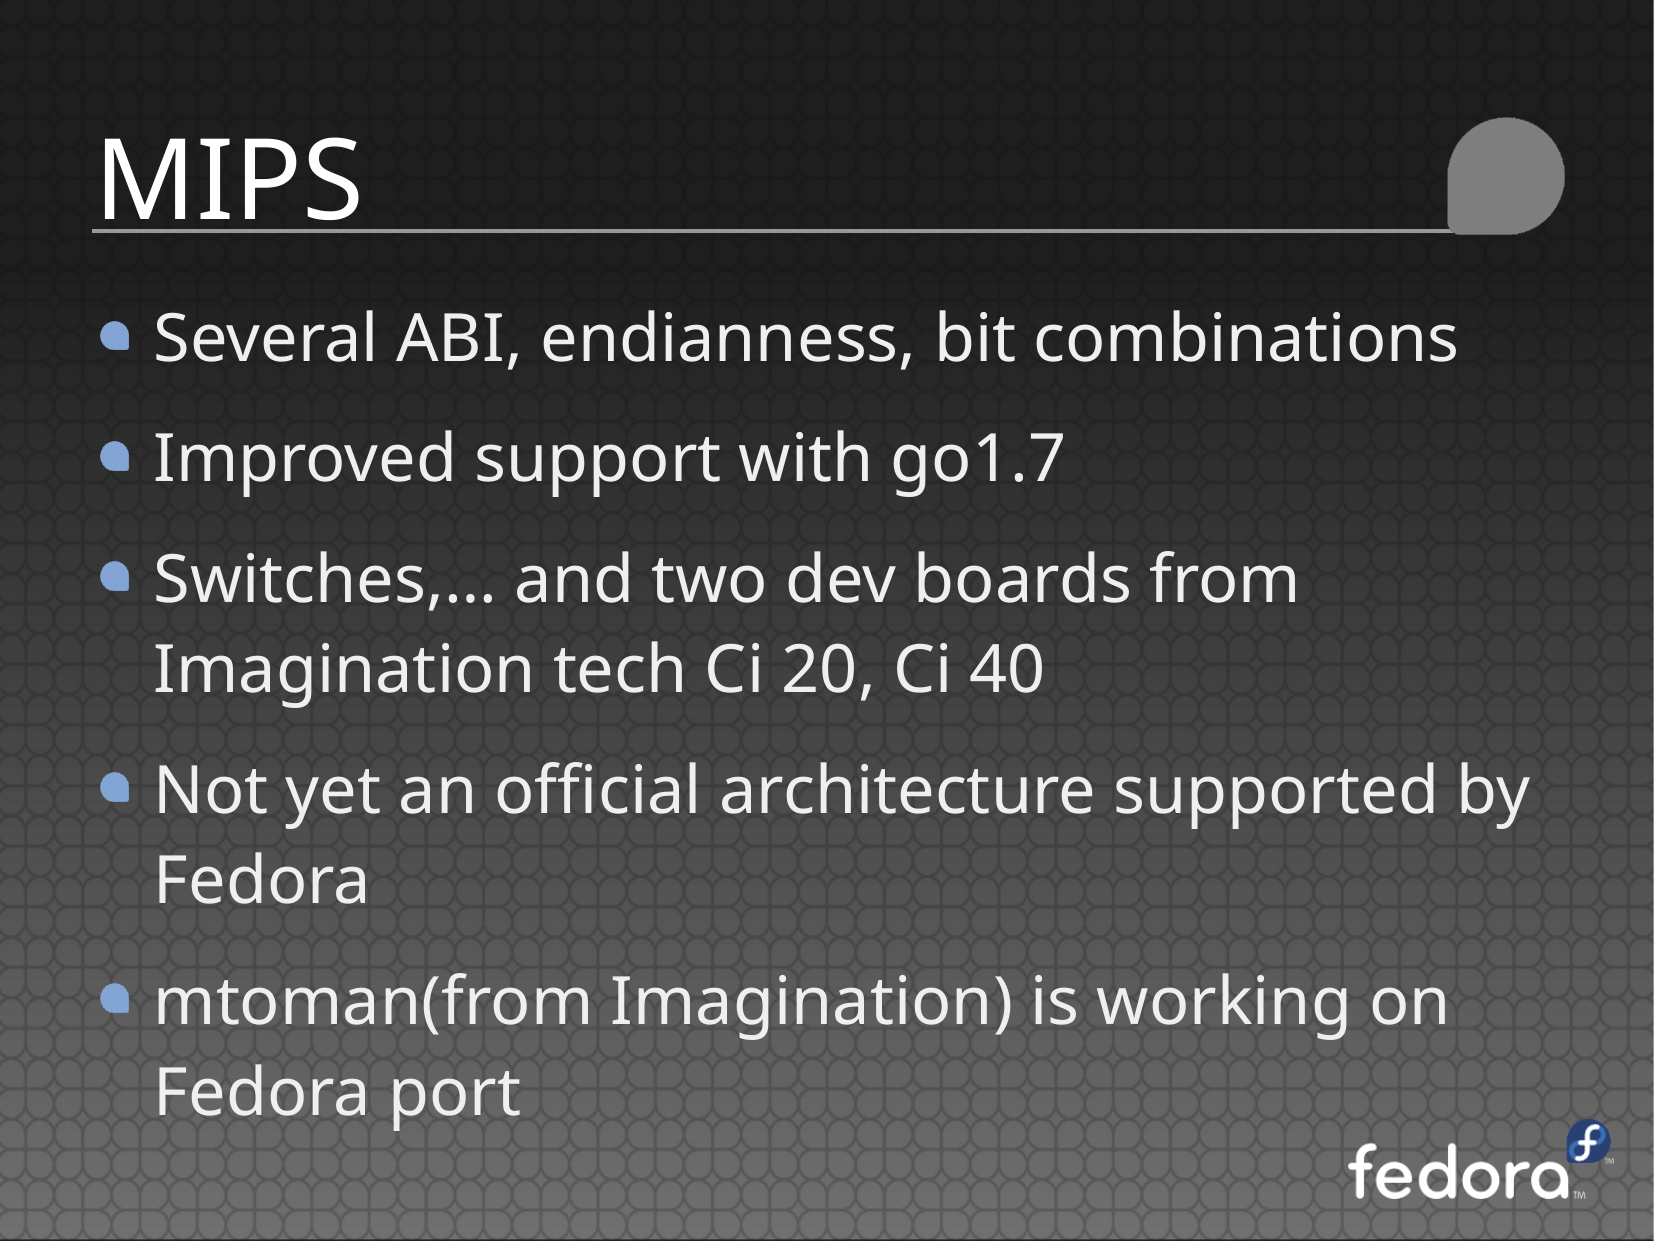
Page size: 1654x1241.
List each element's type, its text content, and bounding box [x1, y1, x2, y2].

title MIPS [94, 100, 1426, 251]
picture [0, 0, 1654, 1241]
list Several ABI, endianness, bit combinations Improved support with go1.7 Switches,… and two dev boards from Imagination tech Ci 20, Ci 40 Not yet an official architecture supported by Fedora mtoman(from Imagination) is working on Fedora port [82, 290, 1571, 1094]
